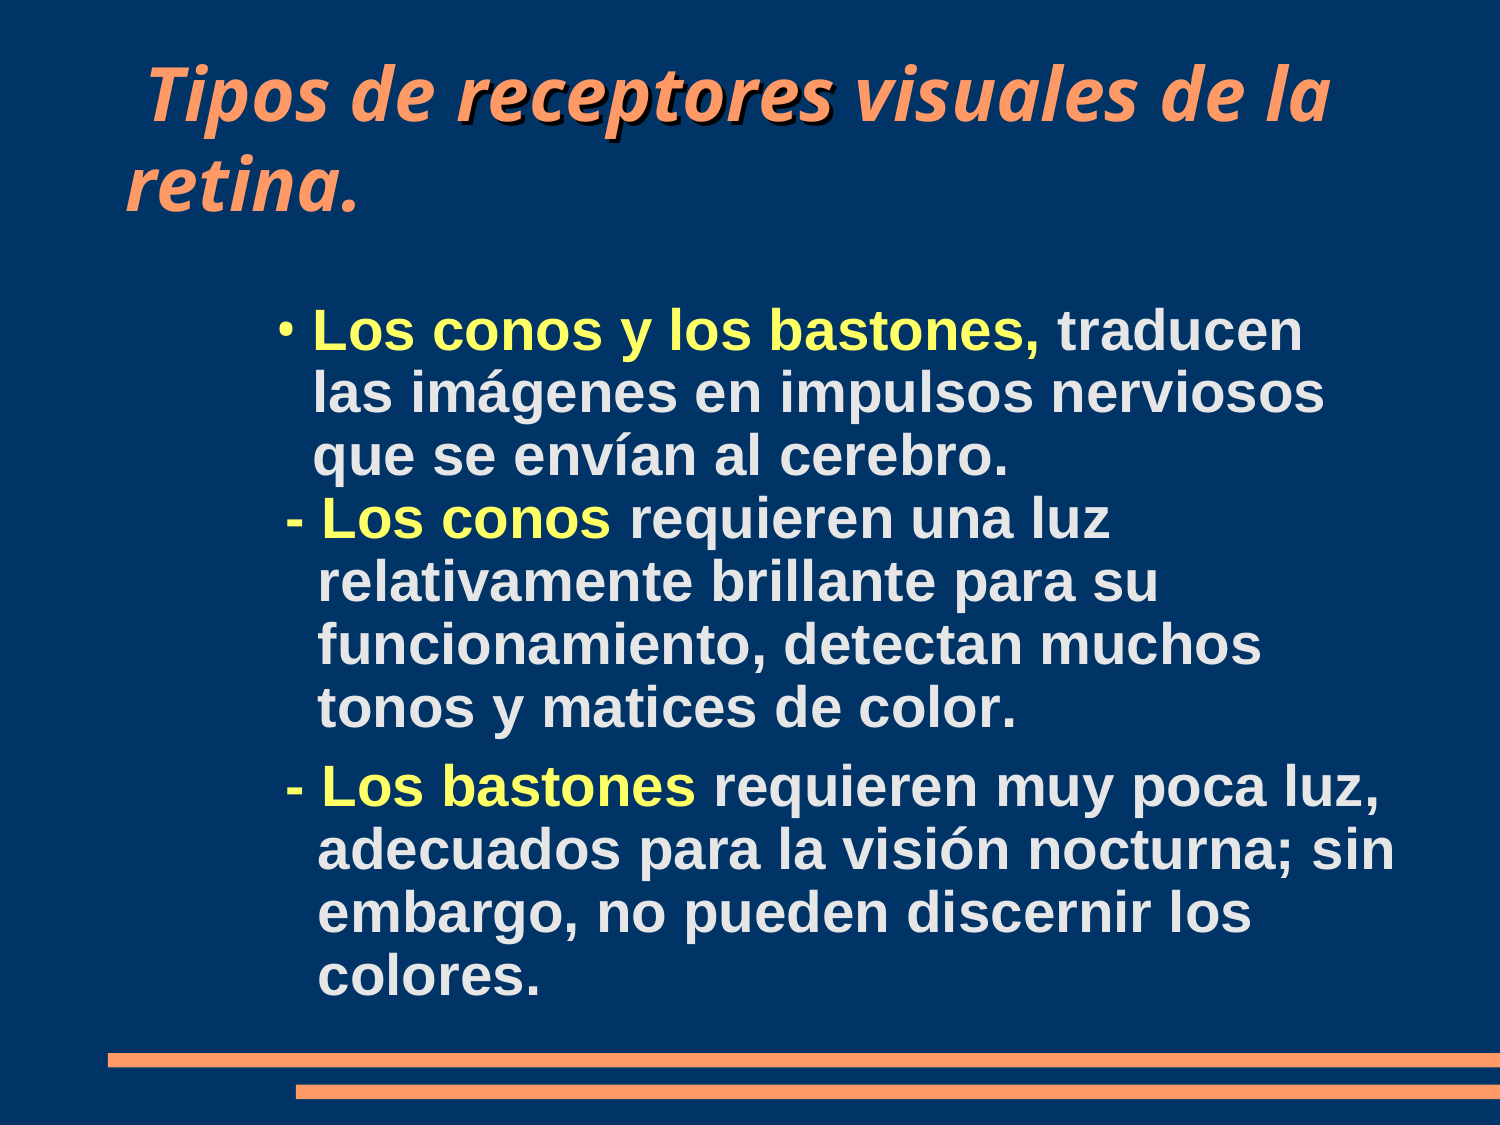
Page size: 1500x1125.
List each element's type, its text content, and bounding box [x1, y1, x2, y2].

list Los conos y los bastones, traducen las imágenes en impulsos nerviosos que se envían al cerebro. - Los conos requieren una luz relativamente brillante para su funcionamiento, detectan muchos tonos y matices de color. - Los bastones requieren muy poca luz, adecuados para la visión nocturna; sin embargo, no pueden discernir los colores. [110, 292, 1416, 1125]
title Tipos de receptores visuales de la retina. [110, 38, 1392, 234]
